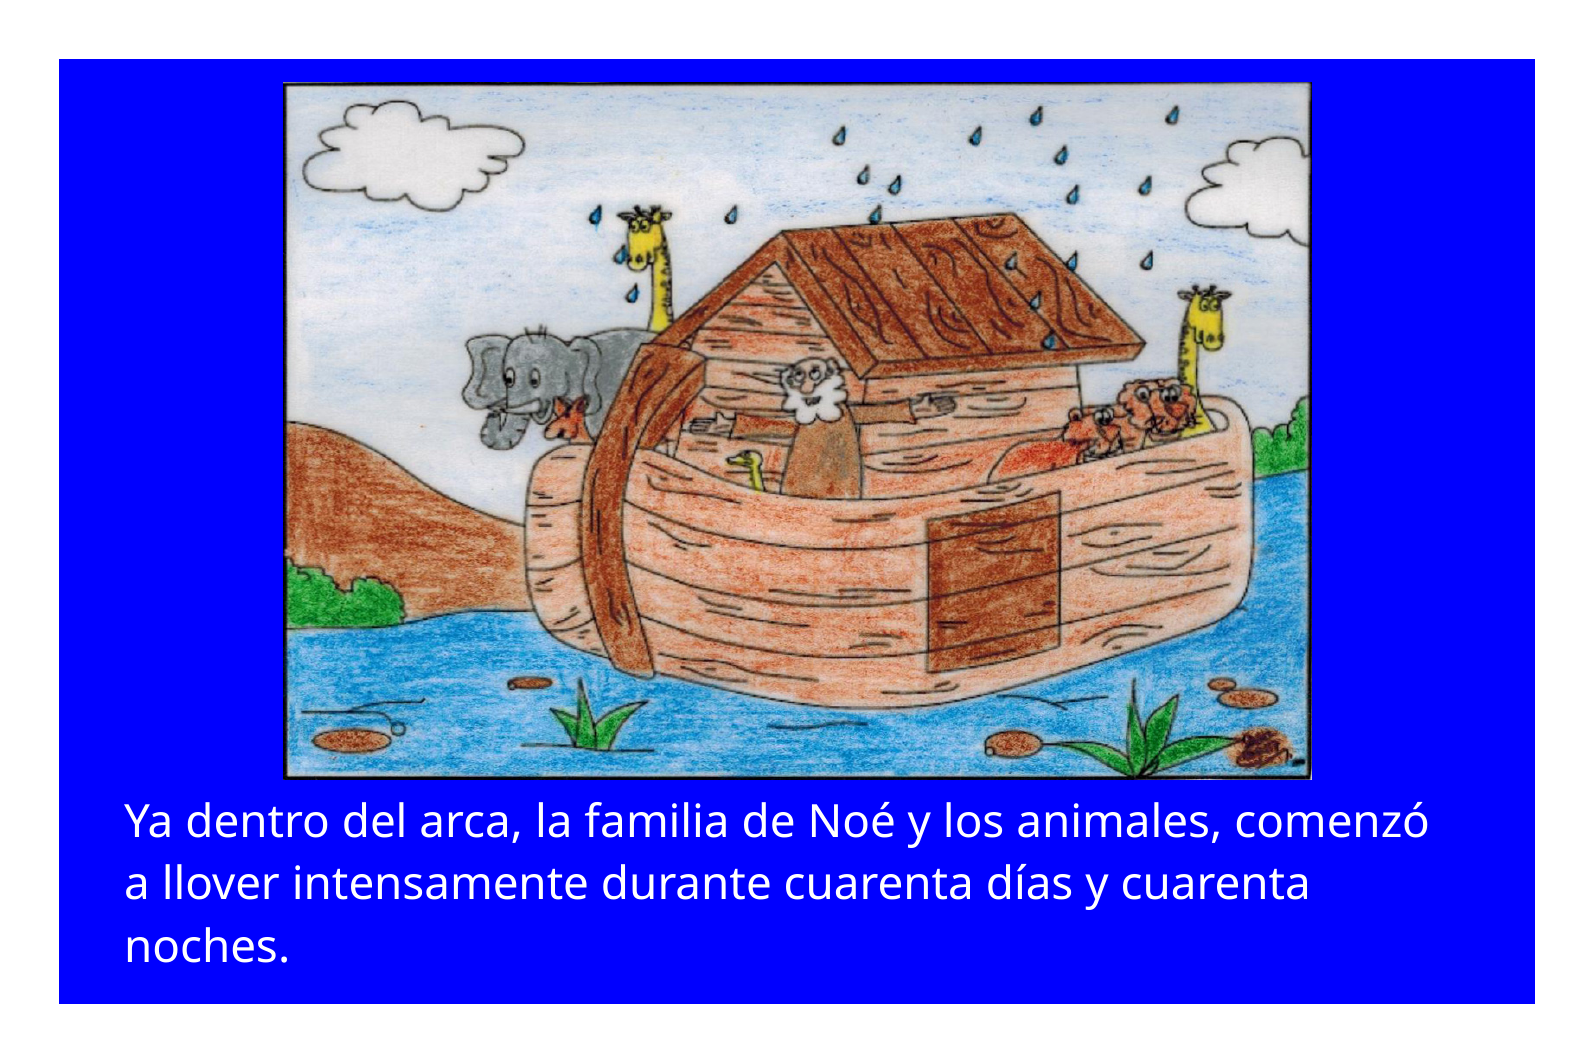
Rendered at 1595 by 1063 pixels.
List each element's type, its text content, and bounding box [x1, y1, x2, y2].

picture [283, 82, 1312, 780]
title Ya dentro del arca, la familia de Noé y los animales, comenzó a llover intensamente durante cuarenta días y cuarenta noches. [124, 796, 1453, 968]
